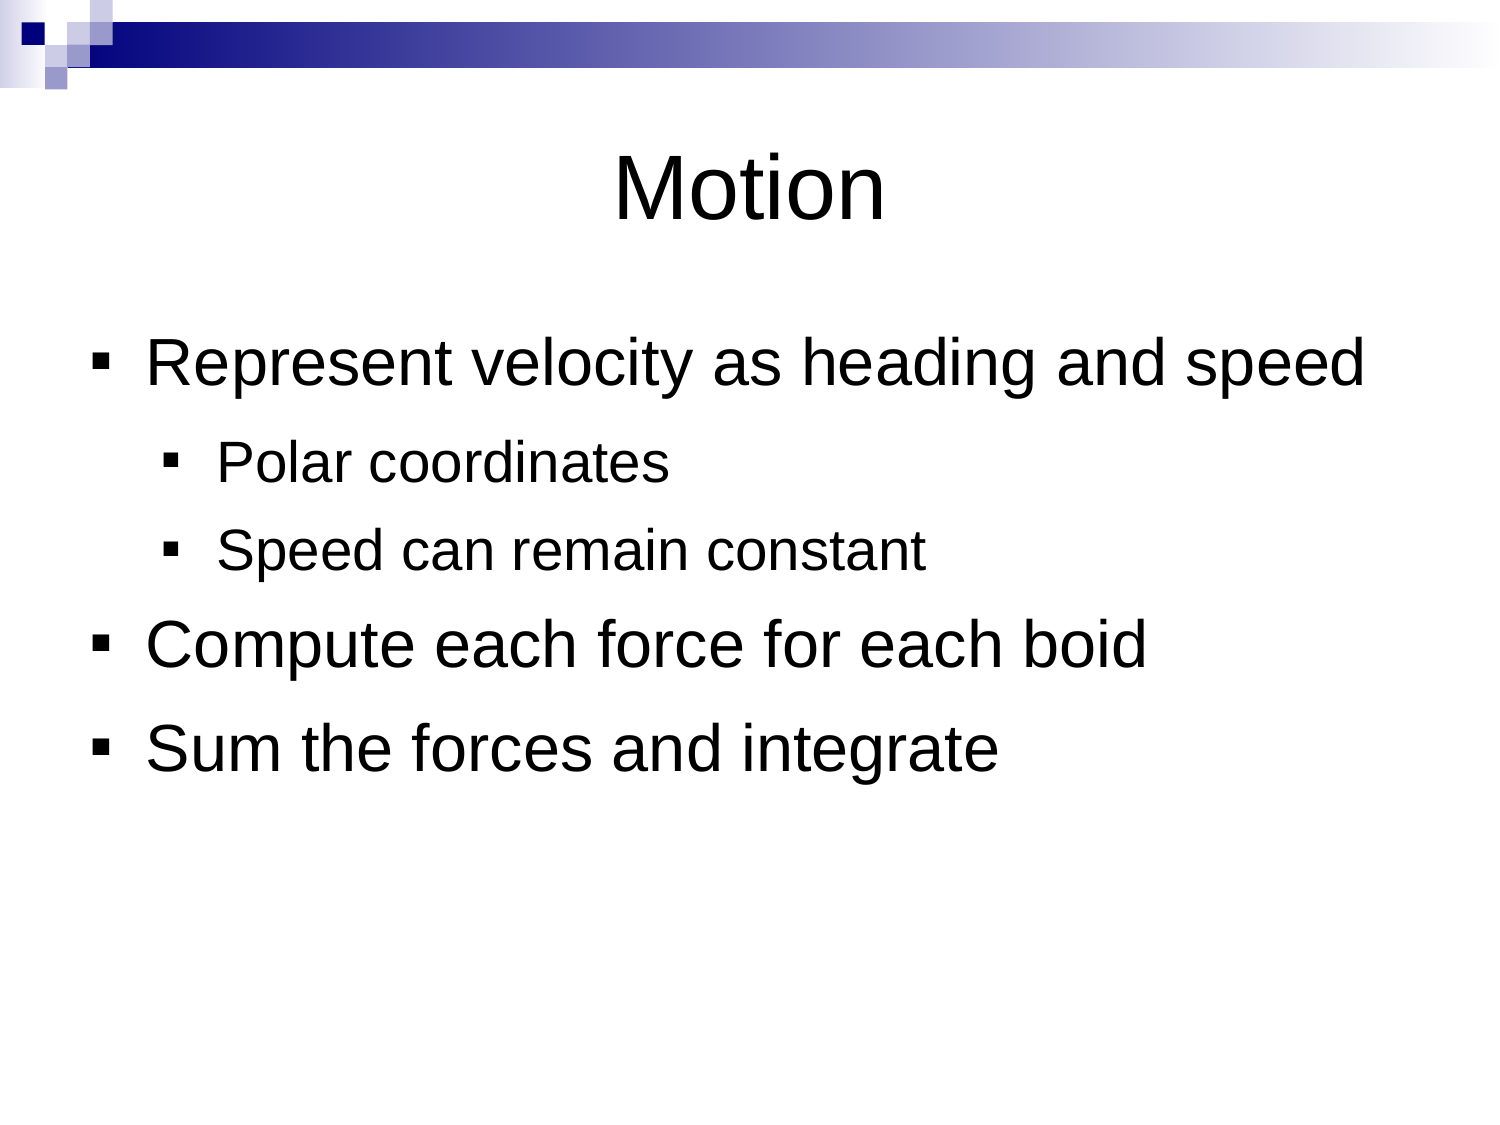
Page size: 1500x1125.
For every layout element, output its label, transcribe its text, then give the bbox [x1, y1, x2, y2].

title Motion [75, 75, 1425, 300]
list Represent velocity as heading and speed Polar coordinates Speed can remain constant Compute each force for each boid Sum the forces and integrate [75, 324, 1425, 963]
